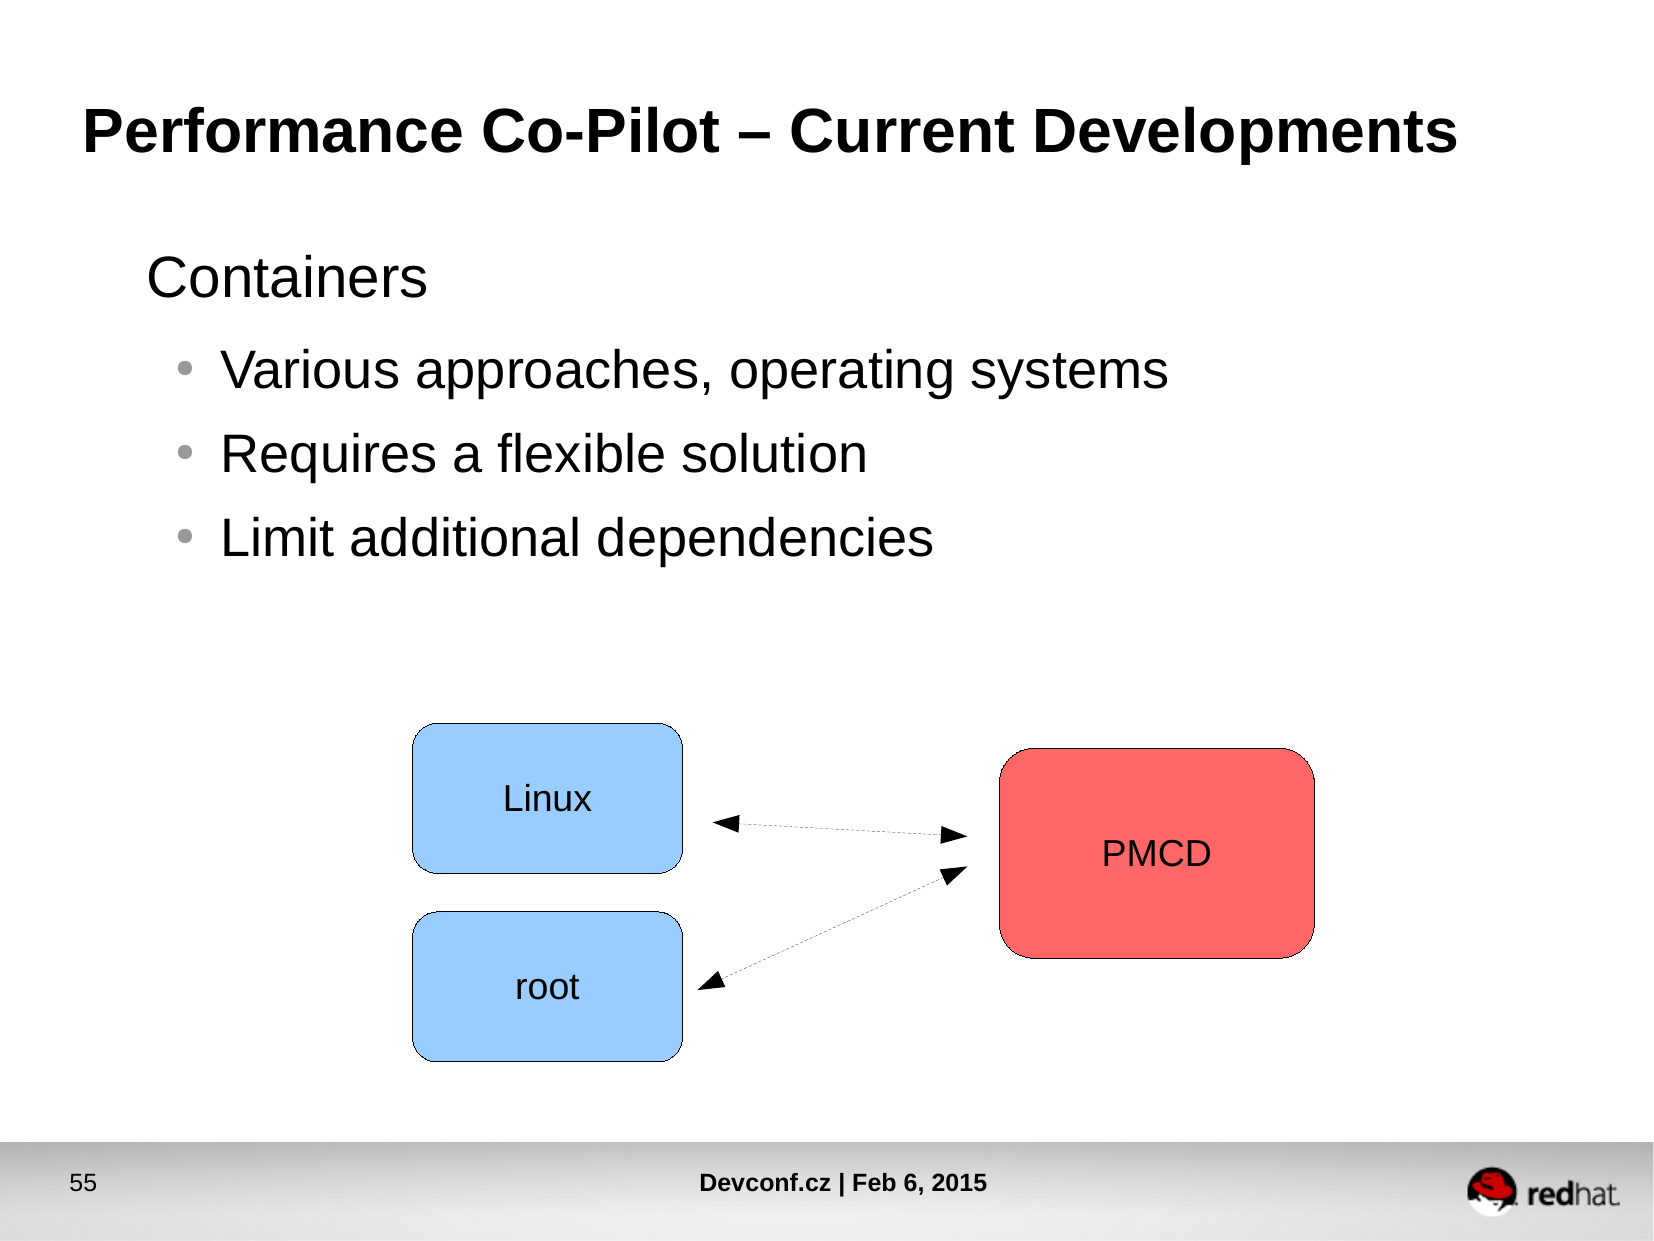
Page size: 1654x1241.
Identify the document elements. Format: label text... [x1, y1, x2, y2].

list Containers Various approaches, operating systems Requires a flexible solution Limit additional dependencies [86, 244, 1576, 1039]
picture [0, 1142, 1654, 1241]
text_box PMCD [999, 748, 1315, 959]
text_box Linux [412, 723, 683, 874]
text_box root [412, 911, 683, 1062]
title Performance Co-Pilot – Current Developments [82, 37, 1571, 226]
